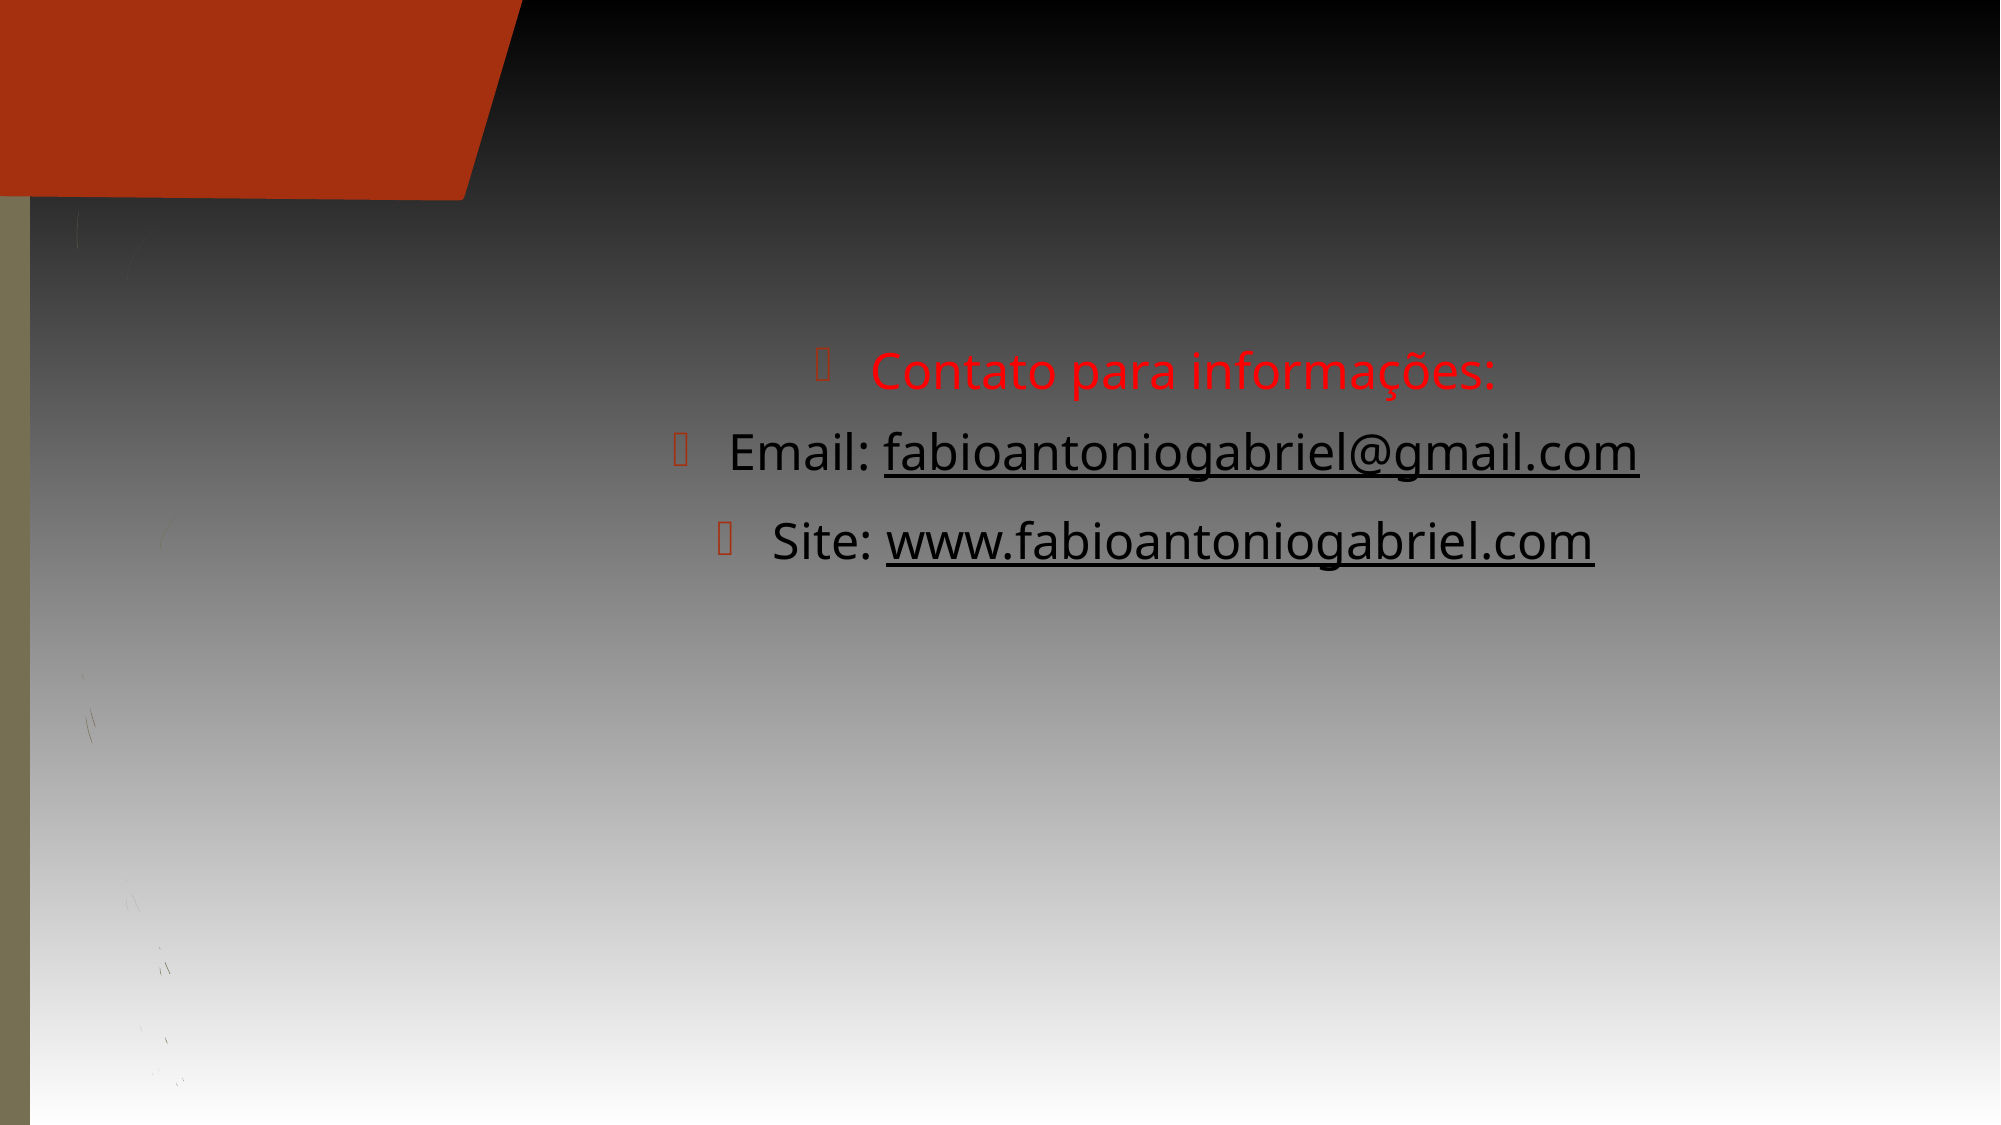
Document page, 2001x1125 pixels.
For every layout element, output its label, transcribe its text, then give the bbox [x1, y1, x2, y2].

list Contato para informações: Email: fabioantoniogabriel@gmail.com Site: www.fabioantoniogabriel.com [424, 134, 1888, 1084]
